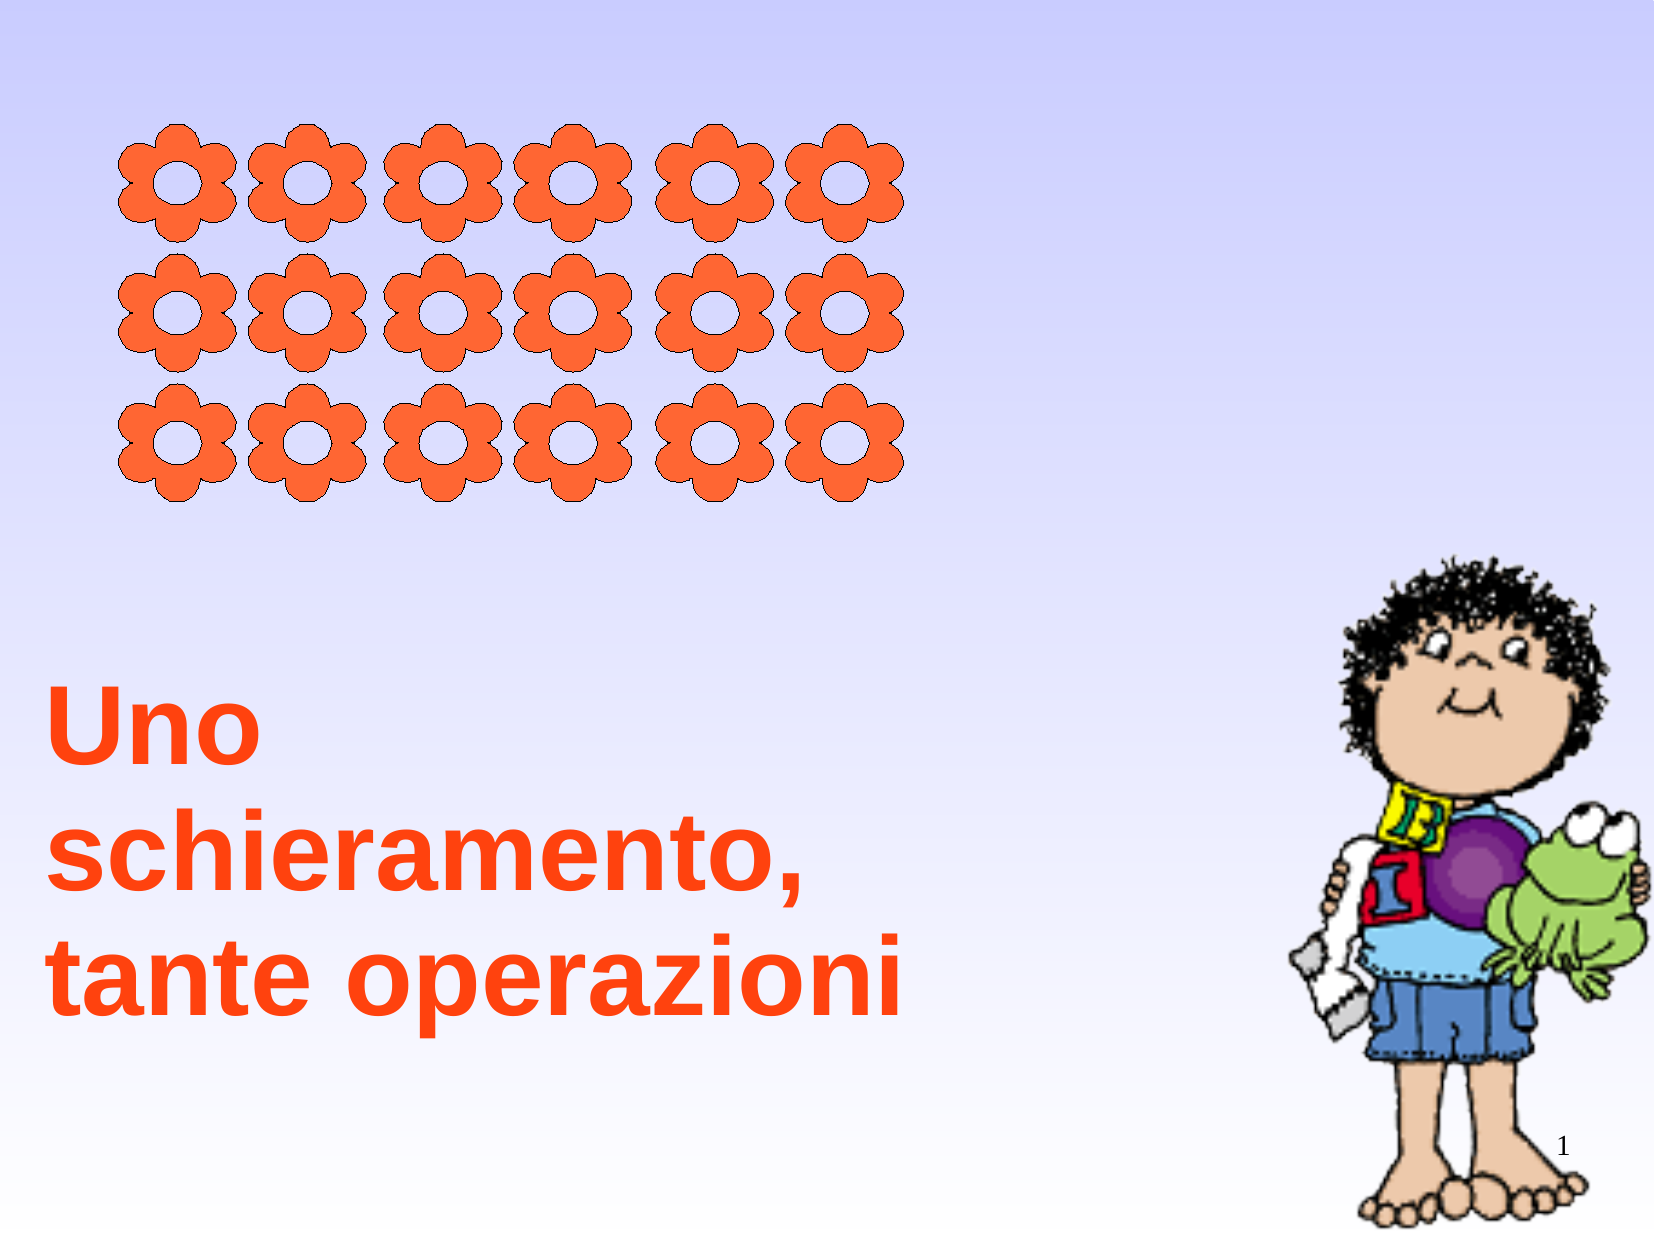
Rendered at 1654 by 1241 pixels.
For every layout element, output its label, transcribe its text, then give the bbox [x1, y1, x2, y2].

text_box [383, 253, 503, 373]
text_box [118, 383, 237, 502]
text_box [513, 253, 632, 373]
text_box [118, 124, 237, 243]
text_box [383, 383, 503, 502]
text_box [785, 124, 904, 243]
text_box [513, 124, 632, 243]
text_box [118, 253, 237, 373]
text_box [785, 253, 904, 373]
text_box [655, 253, 774, 373]
text_box [248, 124, 367, 243]
text_box [513, 383, 632, 502]
text_box [655, 124, 774, 243]
text_box [383, 124, 503, 243]
text_box [785, 383, 904, 502]
text_box [655, 383, 774, 502]
text_box [248, 253, 367, 373]
picture [1275, 544, 1654, 1241]
text_box [248, 383, 367, 502]
text_box Uno schieramento, tante operazioni [29, 655, 1004, 1047]
